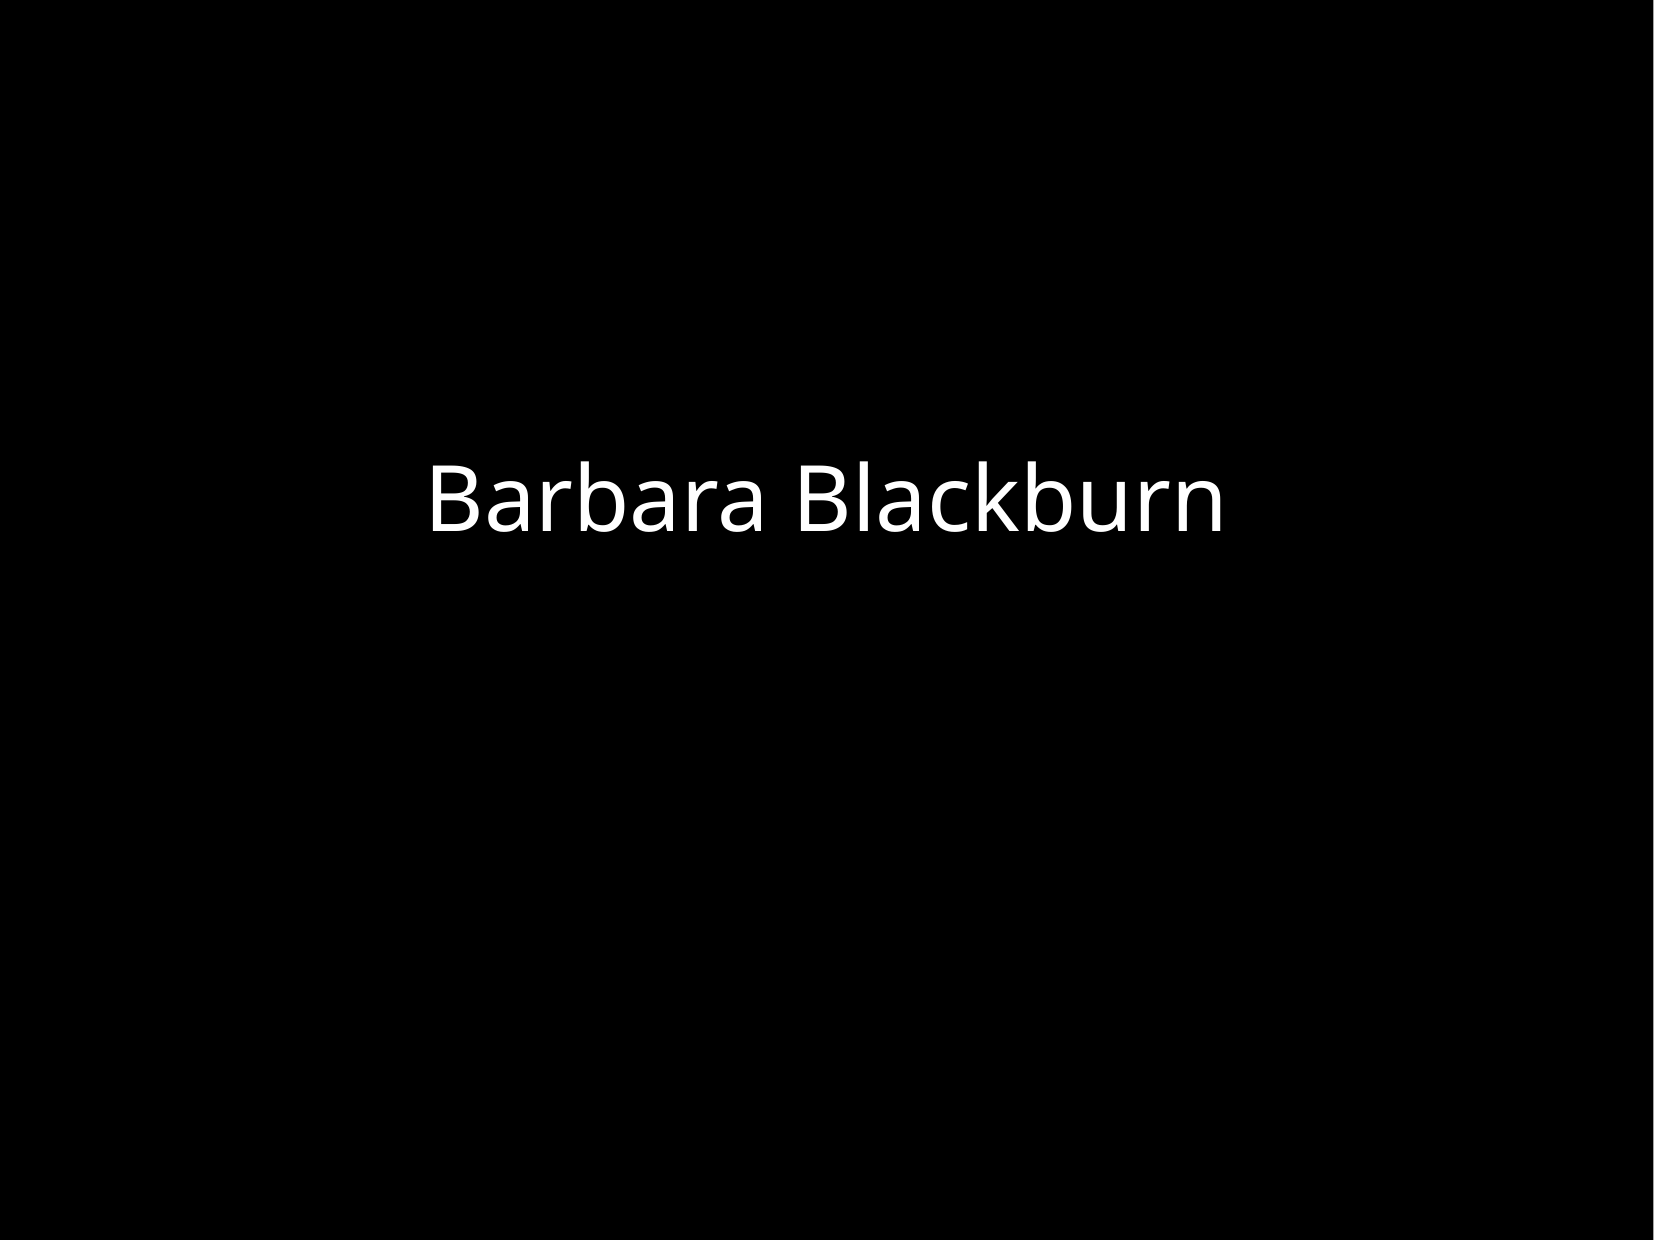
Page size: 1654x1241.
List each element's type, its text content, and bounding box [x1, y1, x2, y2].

title Barbara Blackburn [82, 399, 1571, 592]
